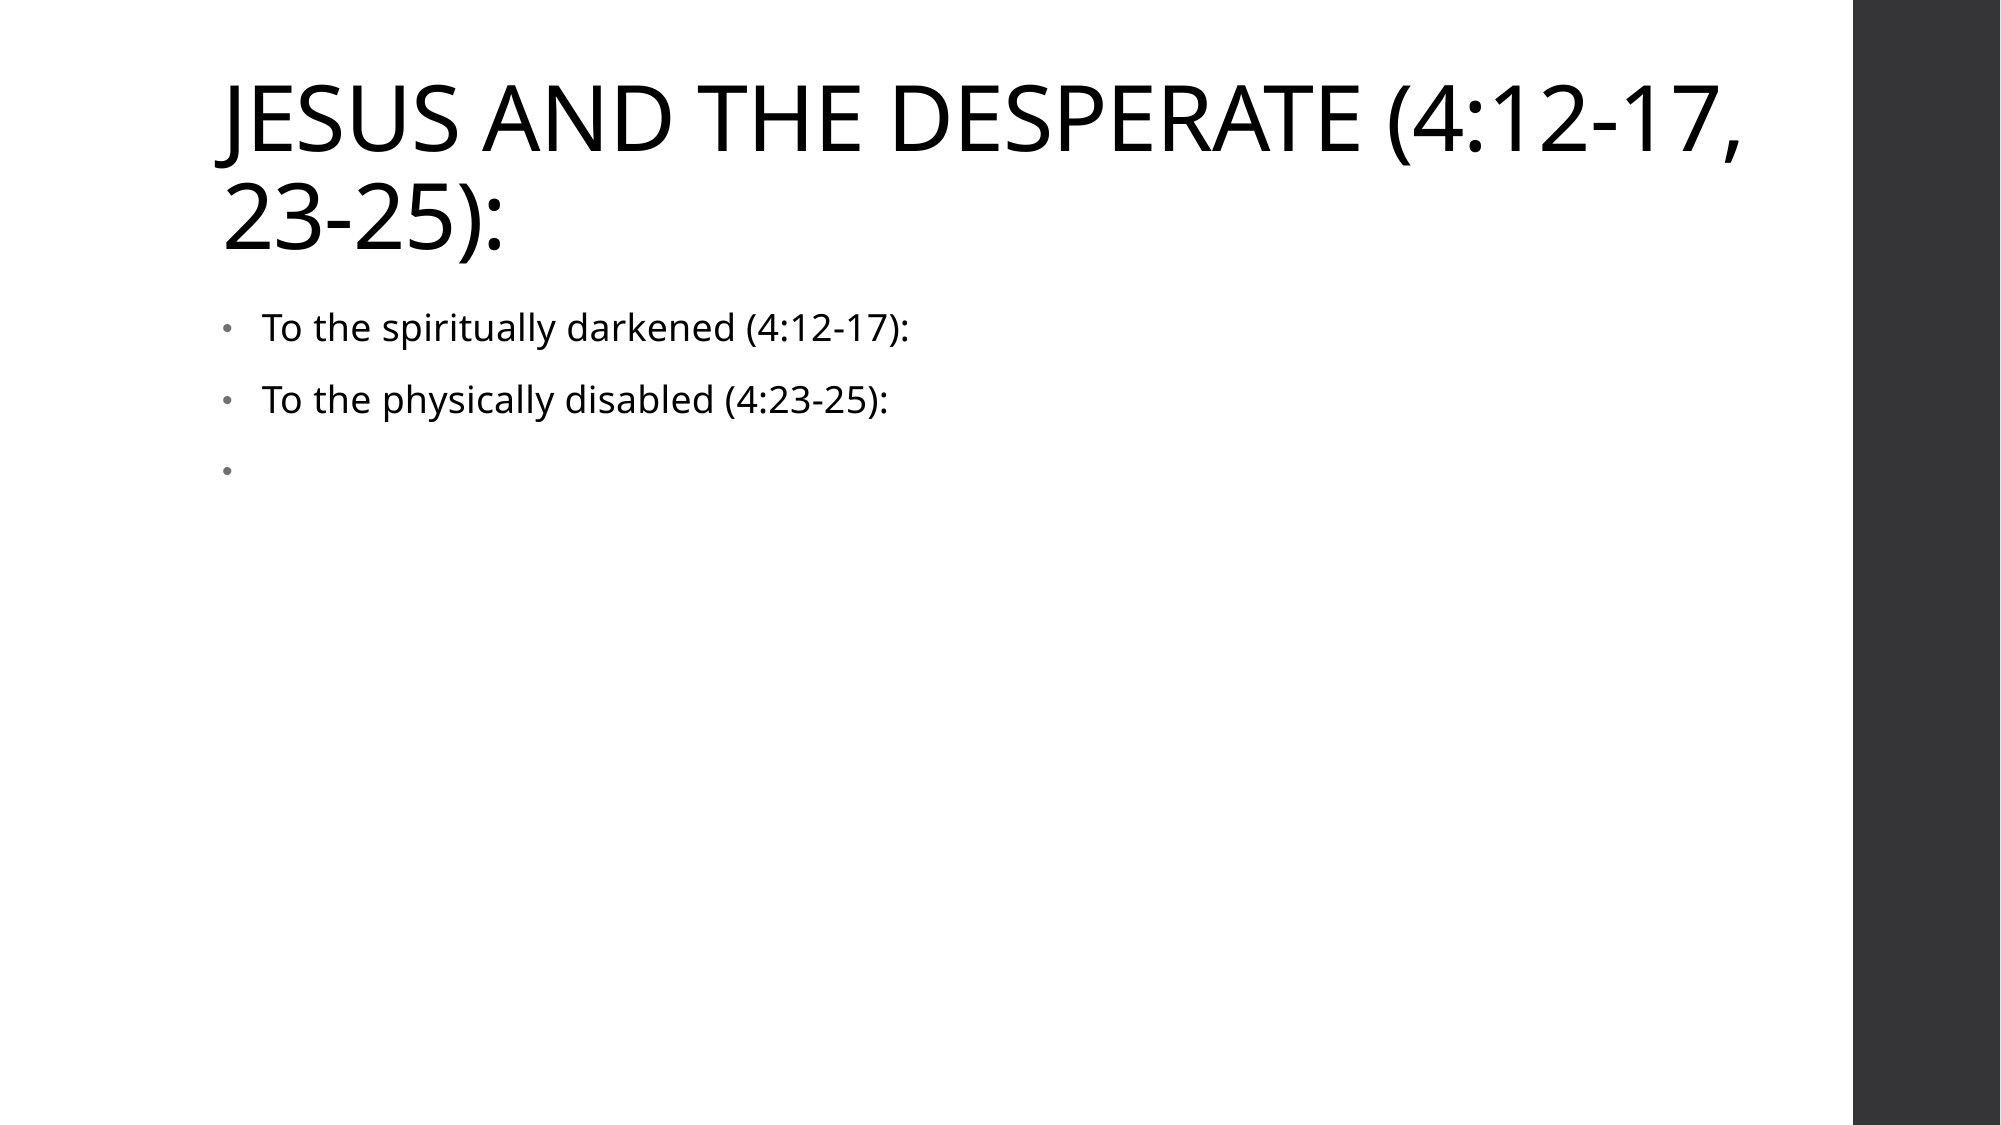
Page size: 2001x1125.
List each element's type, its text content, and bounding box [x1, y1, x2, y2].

list To the spiritually darkened (4:12-17): To the physically disabled (4:23-25): [206, 299, 1617, 1014]
title JESUS AND THE DESPERATE (4:12-17, 23-25): [206, 60, 1797, 278]
